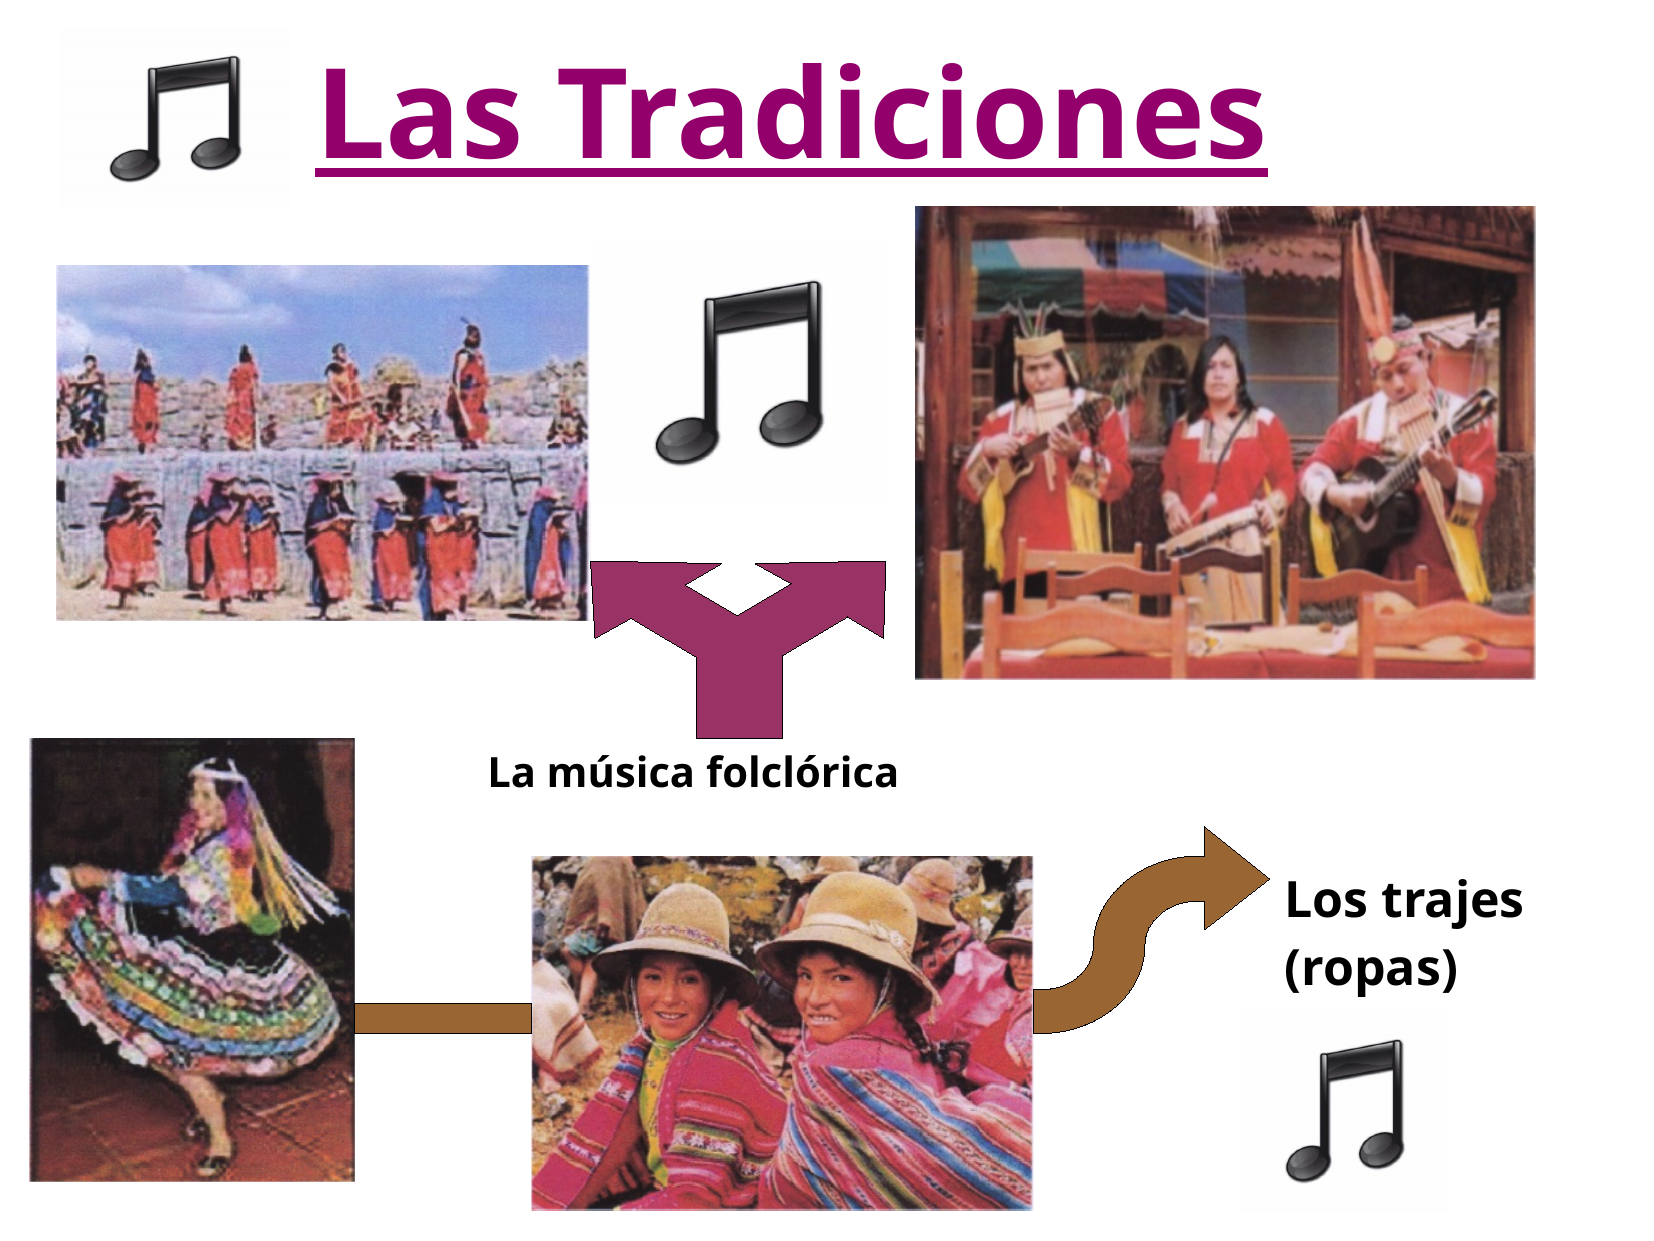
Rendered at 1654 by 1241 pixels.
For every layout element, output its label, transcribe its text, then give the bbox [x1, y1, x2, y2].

text_box La música folclórica [472, 734, 945, 857]
picture [56, 241, 886, 621]
text_box [590, 561, 886, 739]
picture [531, 856, 1034, 1211]
text_box Los trajes (ropas) [1269, 856, 1654, 1011]
picture [29, 738, 355, 1182]
text_box [1033, 826, 1269, 1034]
text_box [354, 1003, 532, 1034]
picture [1240, 1009, 1448, 1211]
picture [915, 206, 1536, 680]
text_box Las Tradiciones [300, 17, 1270, 207]
picture [59, 29, 290, 207]
